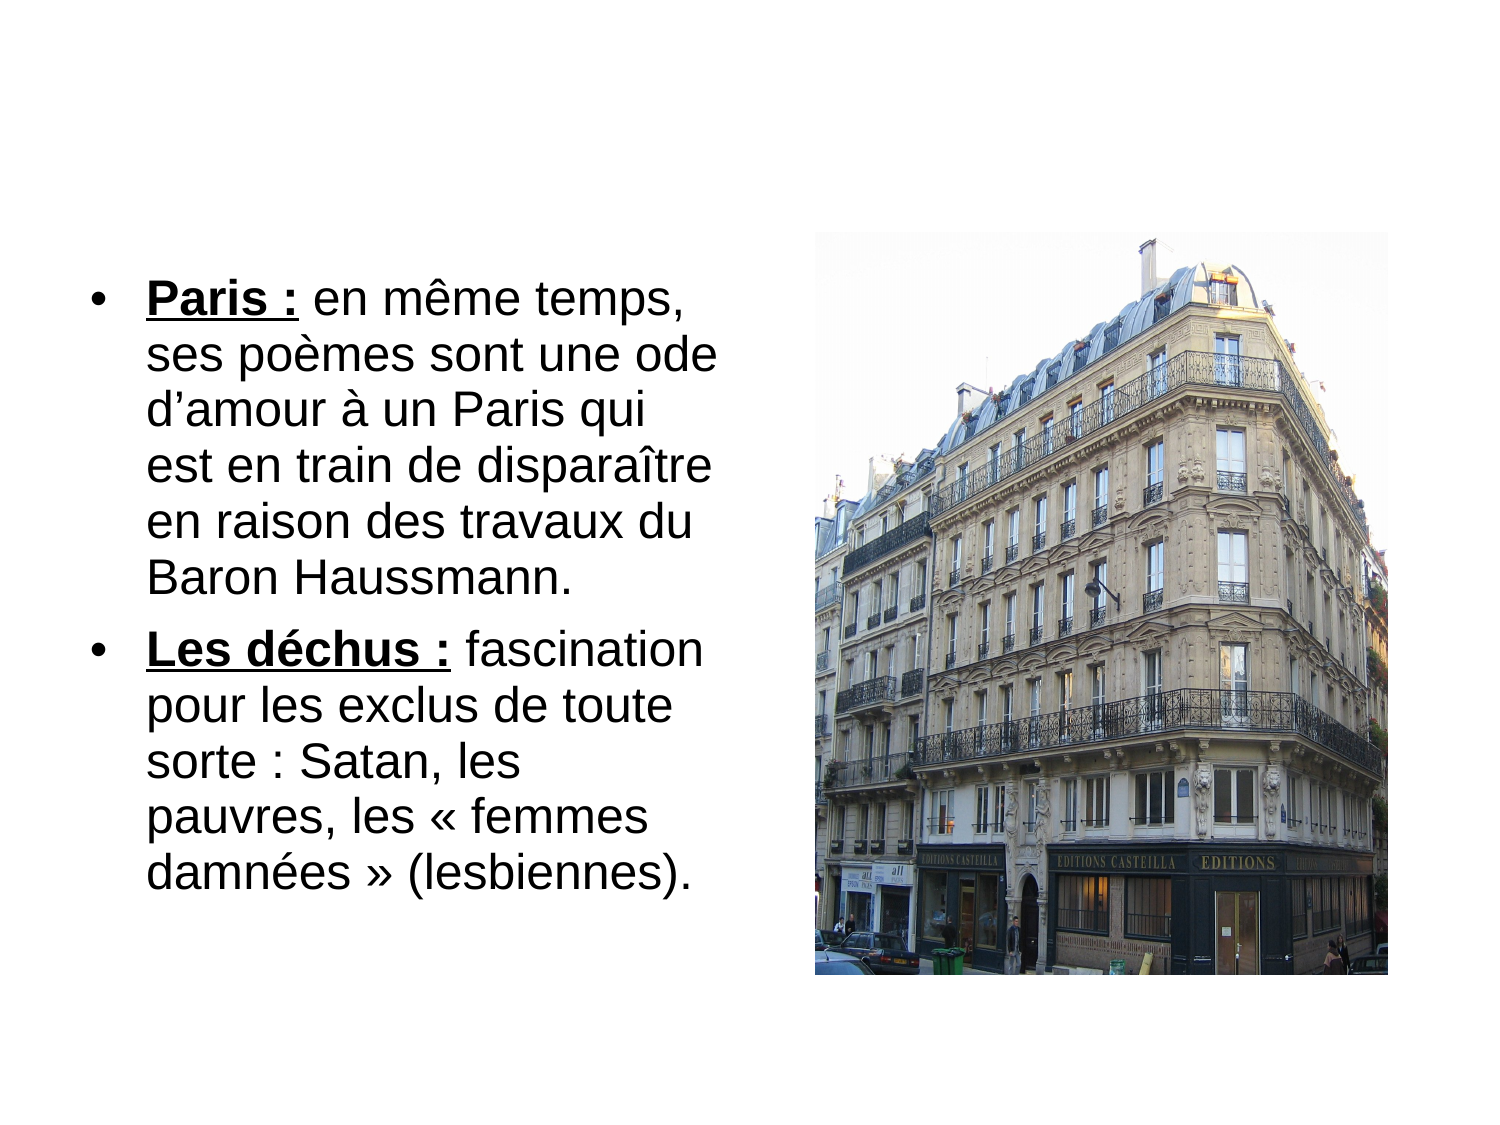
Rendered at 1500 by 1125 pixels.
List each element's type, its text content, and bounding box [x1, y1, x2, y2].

list Paris : en même temps, ses poèmes sont une ode d’amour à un Paris qui est en train de disparaître en raison des travaux du Baron Haussmann. Les déchus : fascination pour les exclus de toute sorte : Satan, les pauvres, les « femmes damnées » (lesbiennes). [75, 262, 734, 916]
picture [815, 232, 1388, 975]
